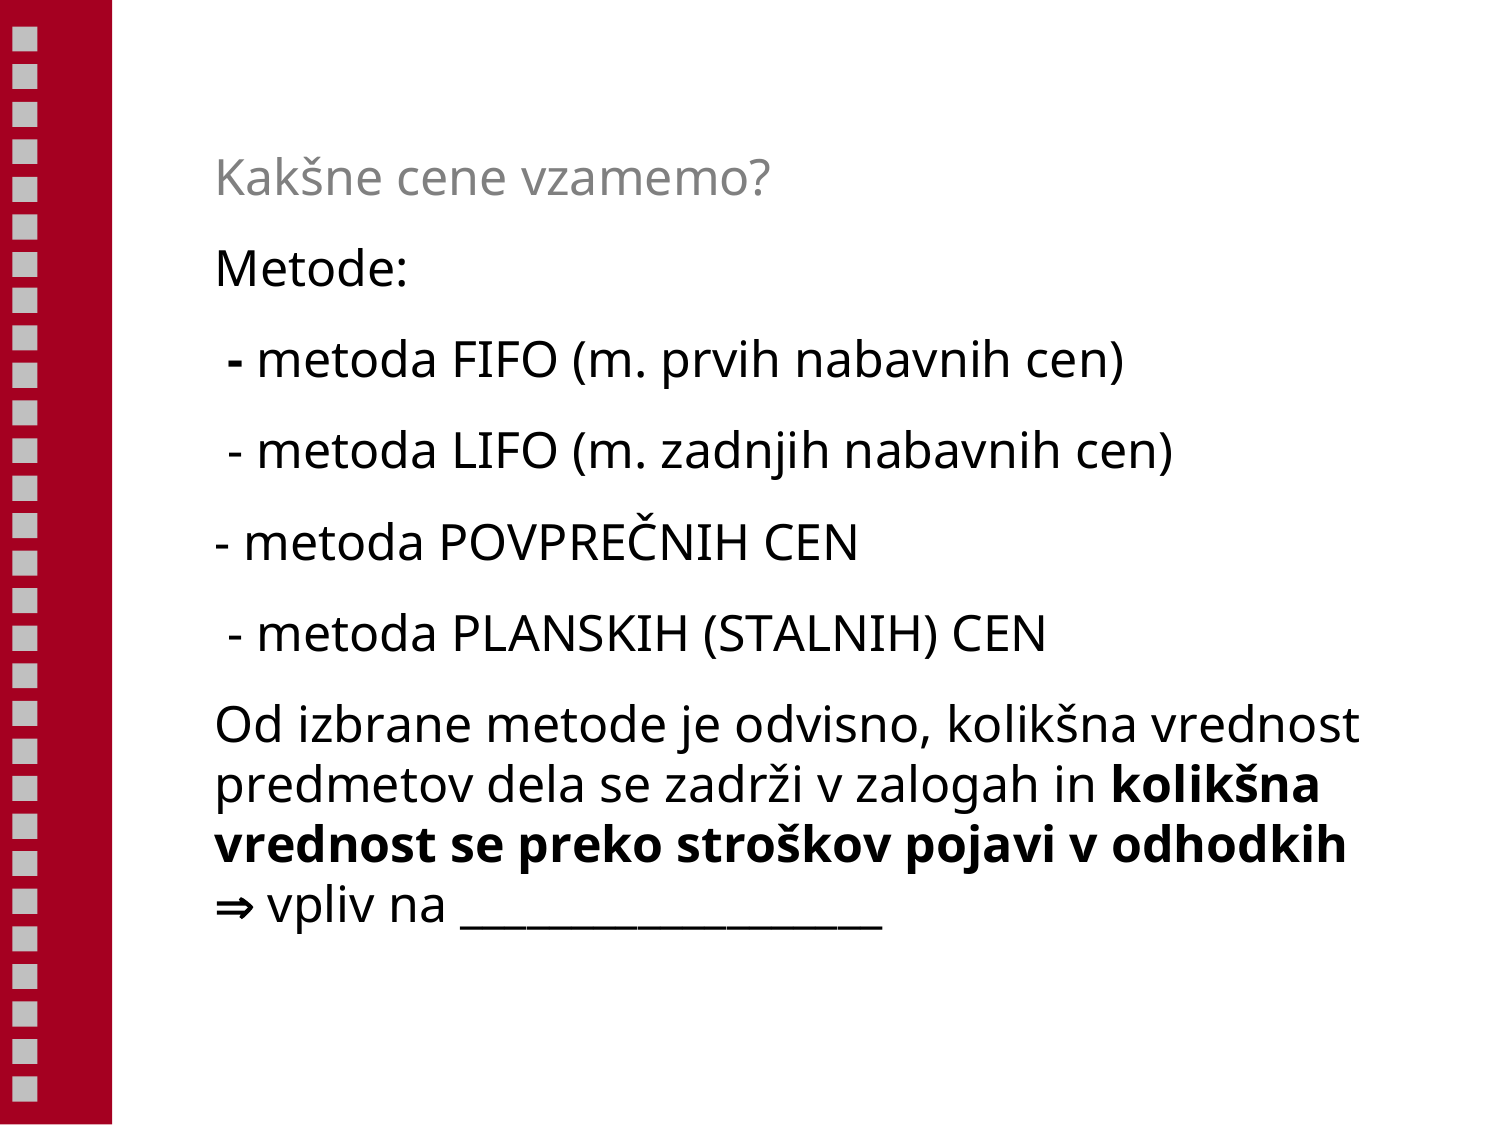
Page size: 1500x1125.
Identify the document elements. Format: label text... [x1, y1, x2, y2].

text_box Kakšne cene vzamemo? Metode: - metoda FIFO (m. prvih nabavnih cen) - metoda LIFO (m. zadnjih nabavnih cen) - metoda POVPREČNIH CEN - metoda PLANSKIH (STALNIH) CEN Od izbrane metode je odvisno, kolikšna vrednost predmetov dela se zadrži v zalogah in kolikšna vrednost se preko stroškov pojavi v odhodkih  vpliv na ___________________ [200, 137, 1388, 941]
